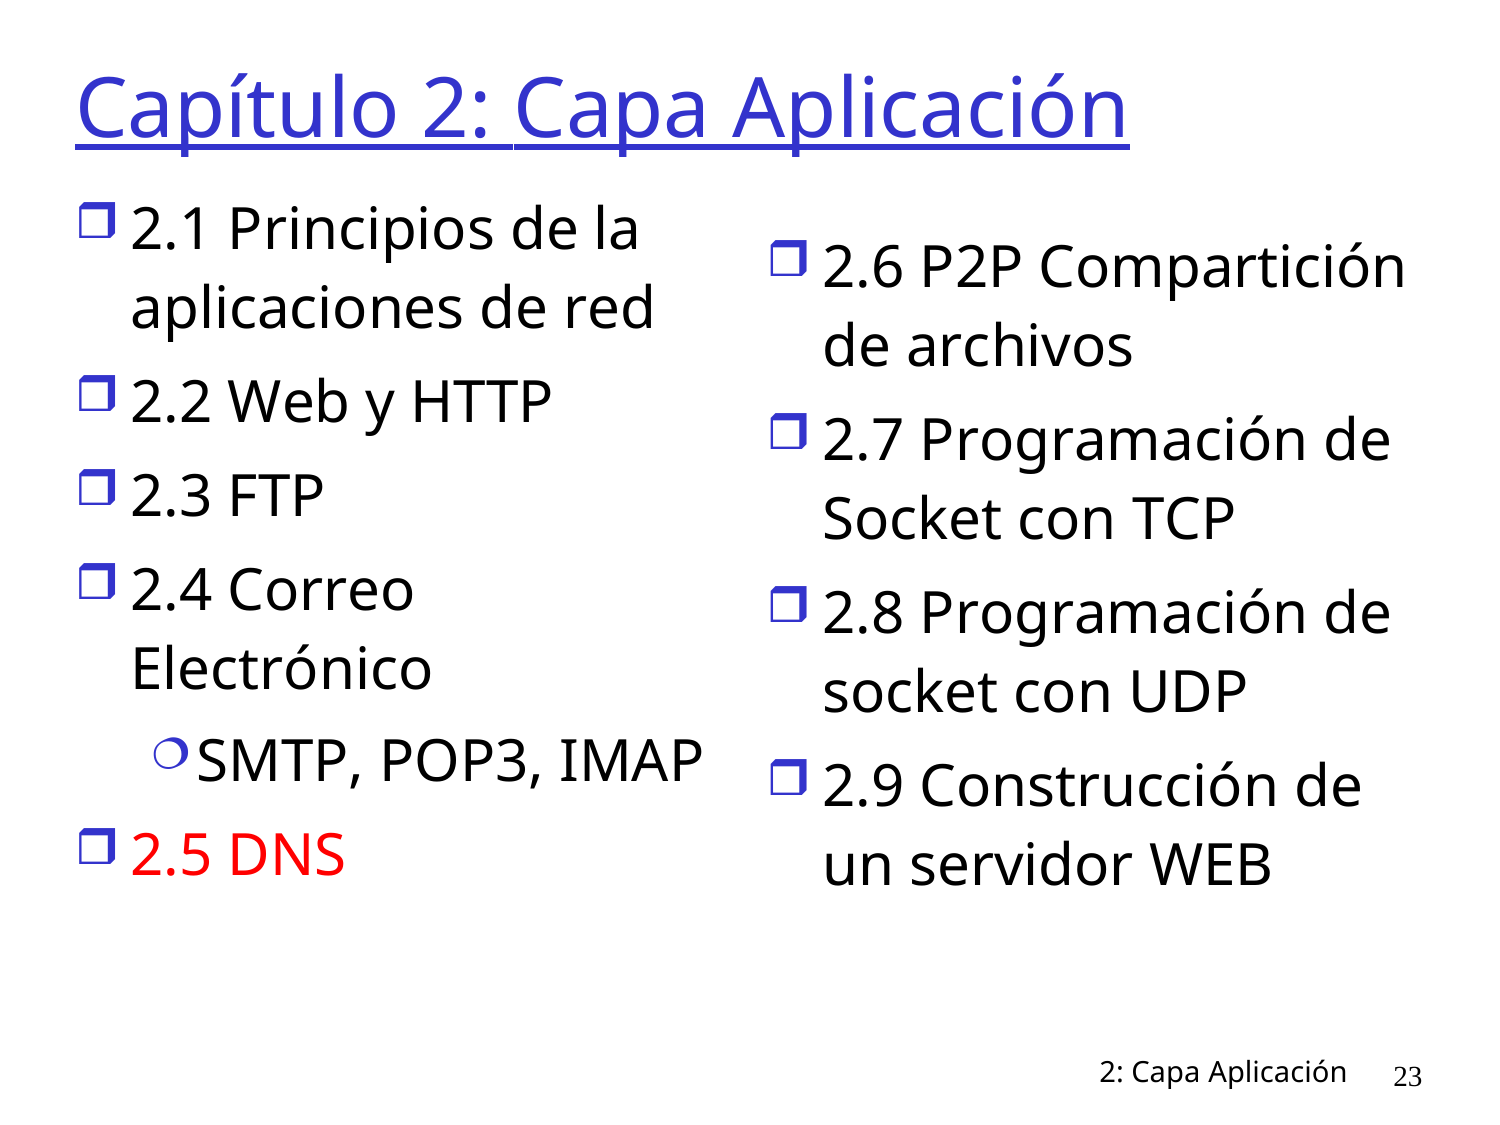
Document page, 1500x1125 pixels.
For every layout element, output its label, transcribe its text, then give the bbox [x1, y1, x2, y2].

list 2.6 P2P Compartición de archivos 2.7 Programación de Socket con TCP 2.8 Programación de socket con UDP 2.9 Construcción de un servidor WEB [766, 224, 1426, 968]
title Capítulo 2: Capa Aplicación [75, 23, 1426, 188]
list 2.1 Principios de la aplicaciones de red 2.2 Web y HTTP 2.3 FTP 2.4 Correo Electrónico SMTP, POP3, IMAP 2.5 DNS [75, 187, 734, 1021]
